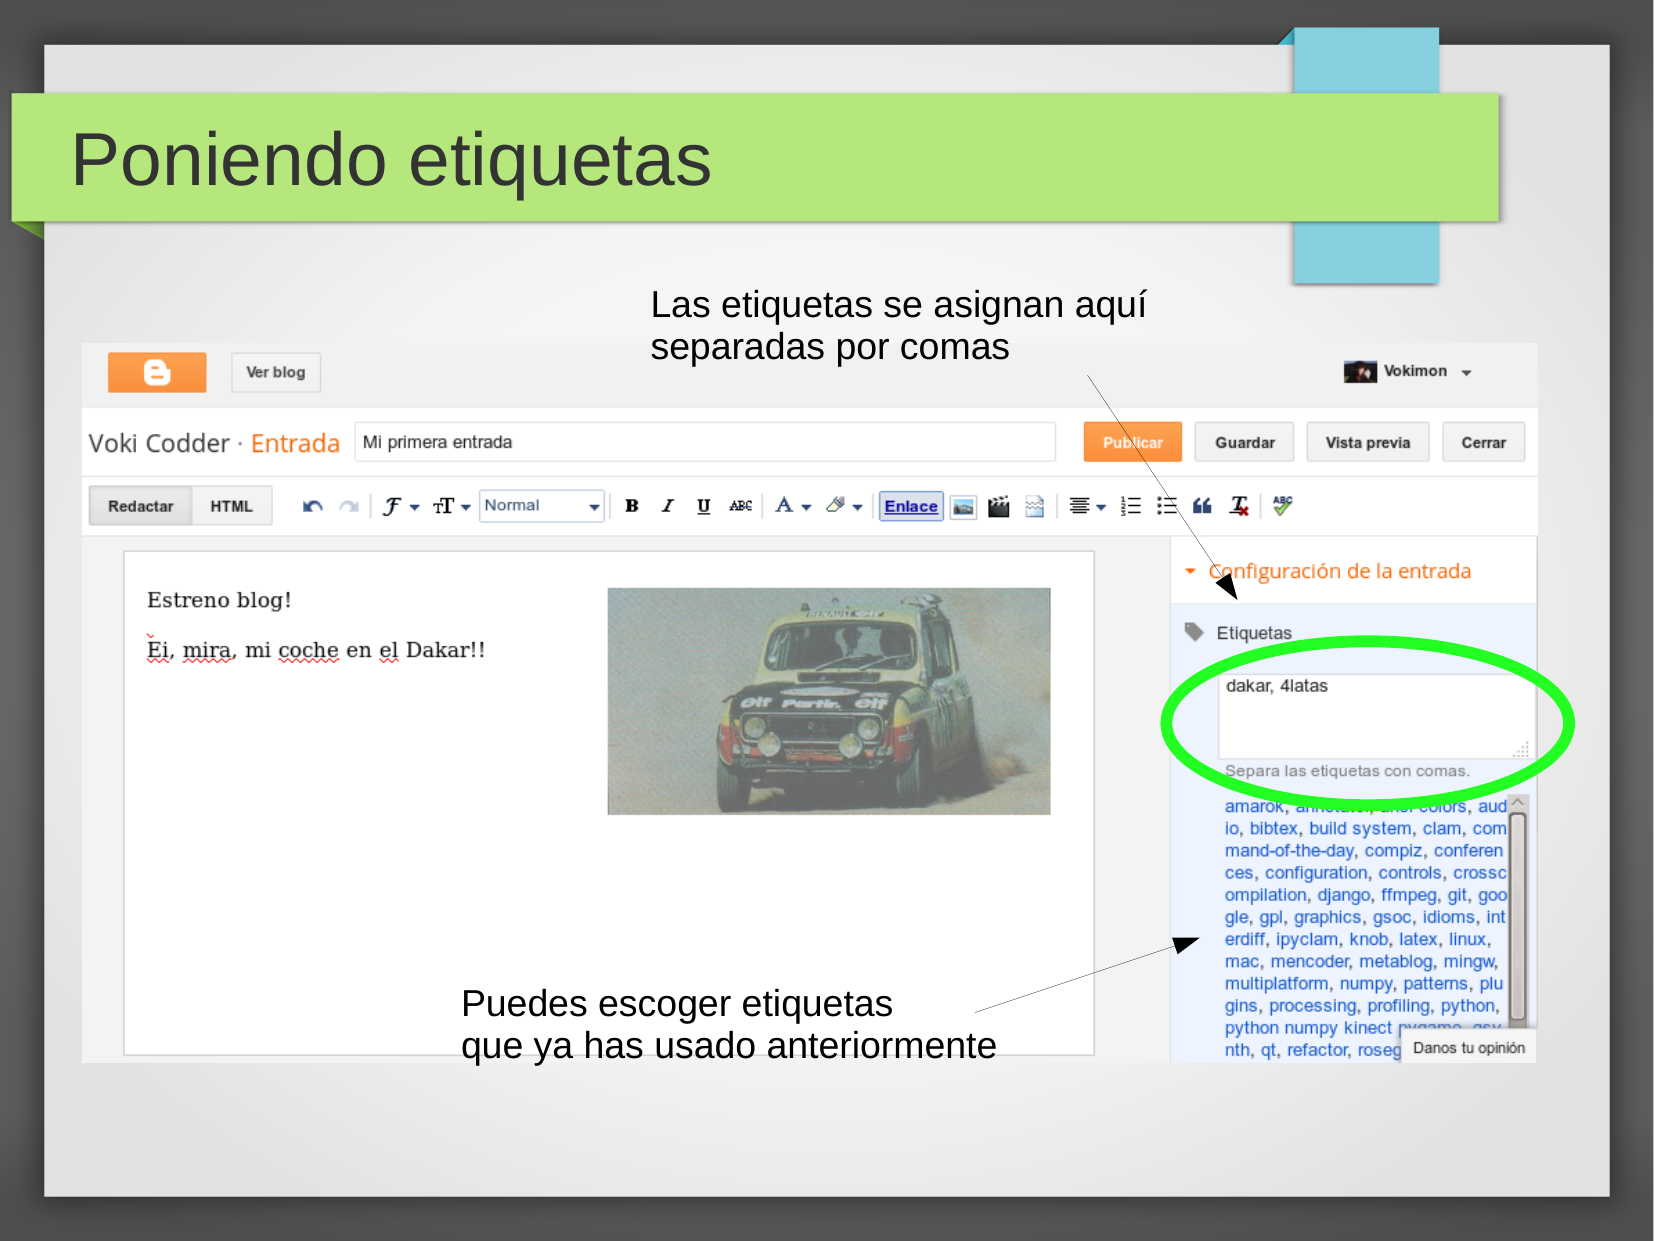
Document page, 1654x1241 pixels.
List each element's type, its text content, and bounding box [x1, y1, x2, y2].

title Poniendo etiquetas [70, 106, 1229, 213]
picture [0, 0, 1654, 1241]
text_box Puedes escoger etiquetas que ya has usado anteriormente [446, 975, 1013, 1074]
text_box Las etiquetas se asignan aquí separadas por comas [635, 276, 1163, 376]
